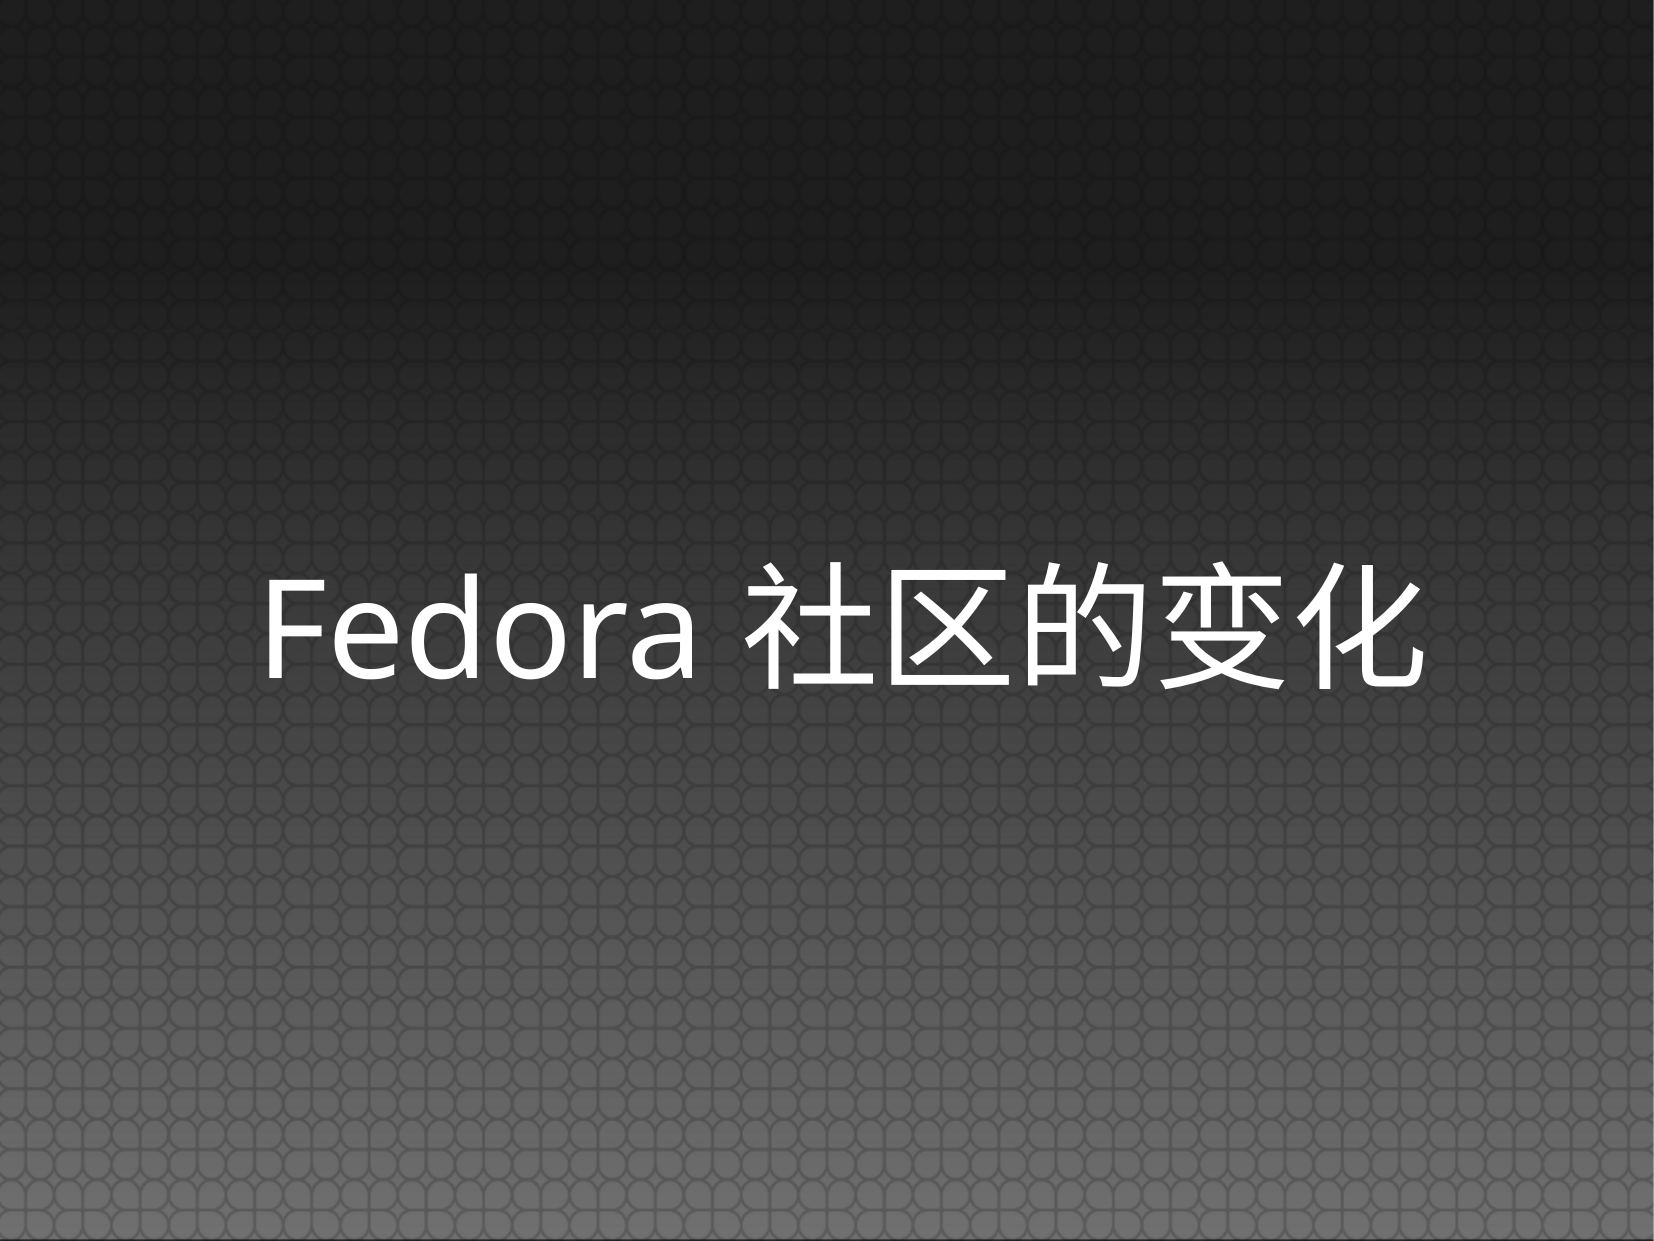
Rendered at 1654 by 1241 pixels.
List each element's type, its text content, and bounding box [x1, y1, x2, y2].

title Fedora社区的变化 [0, 479, 1637, 759]
picture [0, 0, 1654, 1241]
